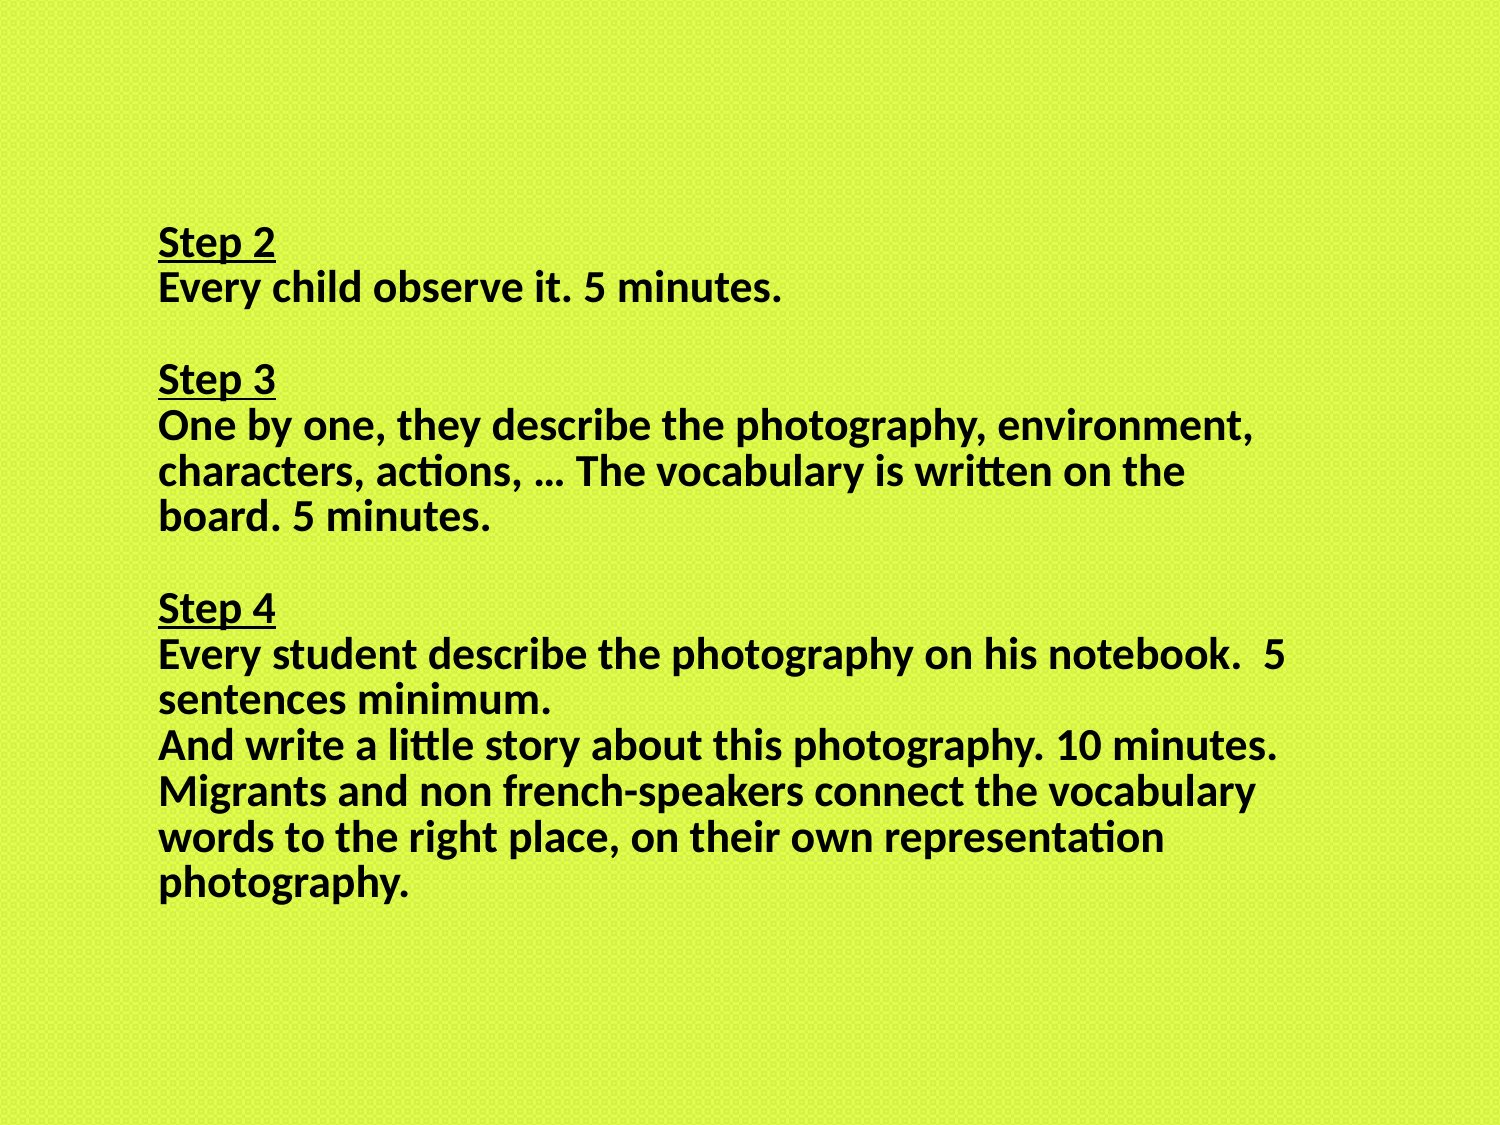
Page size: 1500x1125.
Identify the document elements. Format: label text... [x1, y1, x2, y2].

picture [0, 0, 1500, 1125]
title Step 2 Every child observe it. 5 minutes. Step 3 One by one, they describe the photography, environment, characters, actions, … The vocabulary is written on the board. 5 minutes. Step 4 Every student describe the photography on his notebook. 5 sentences minimum. And write a little story about this photography. 10 minutes. Migrants and non french-speakers connect the vocabulary words to the right place, on their own representation photography. [158, 145, 1300, 1016]
